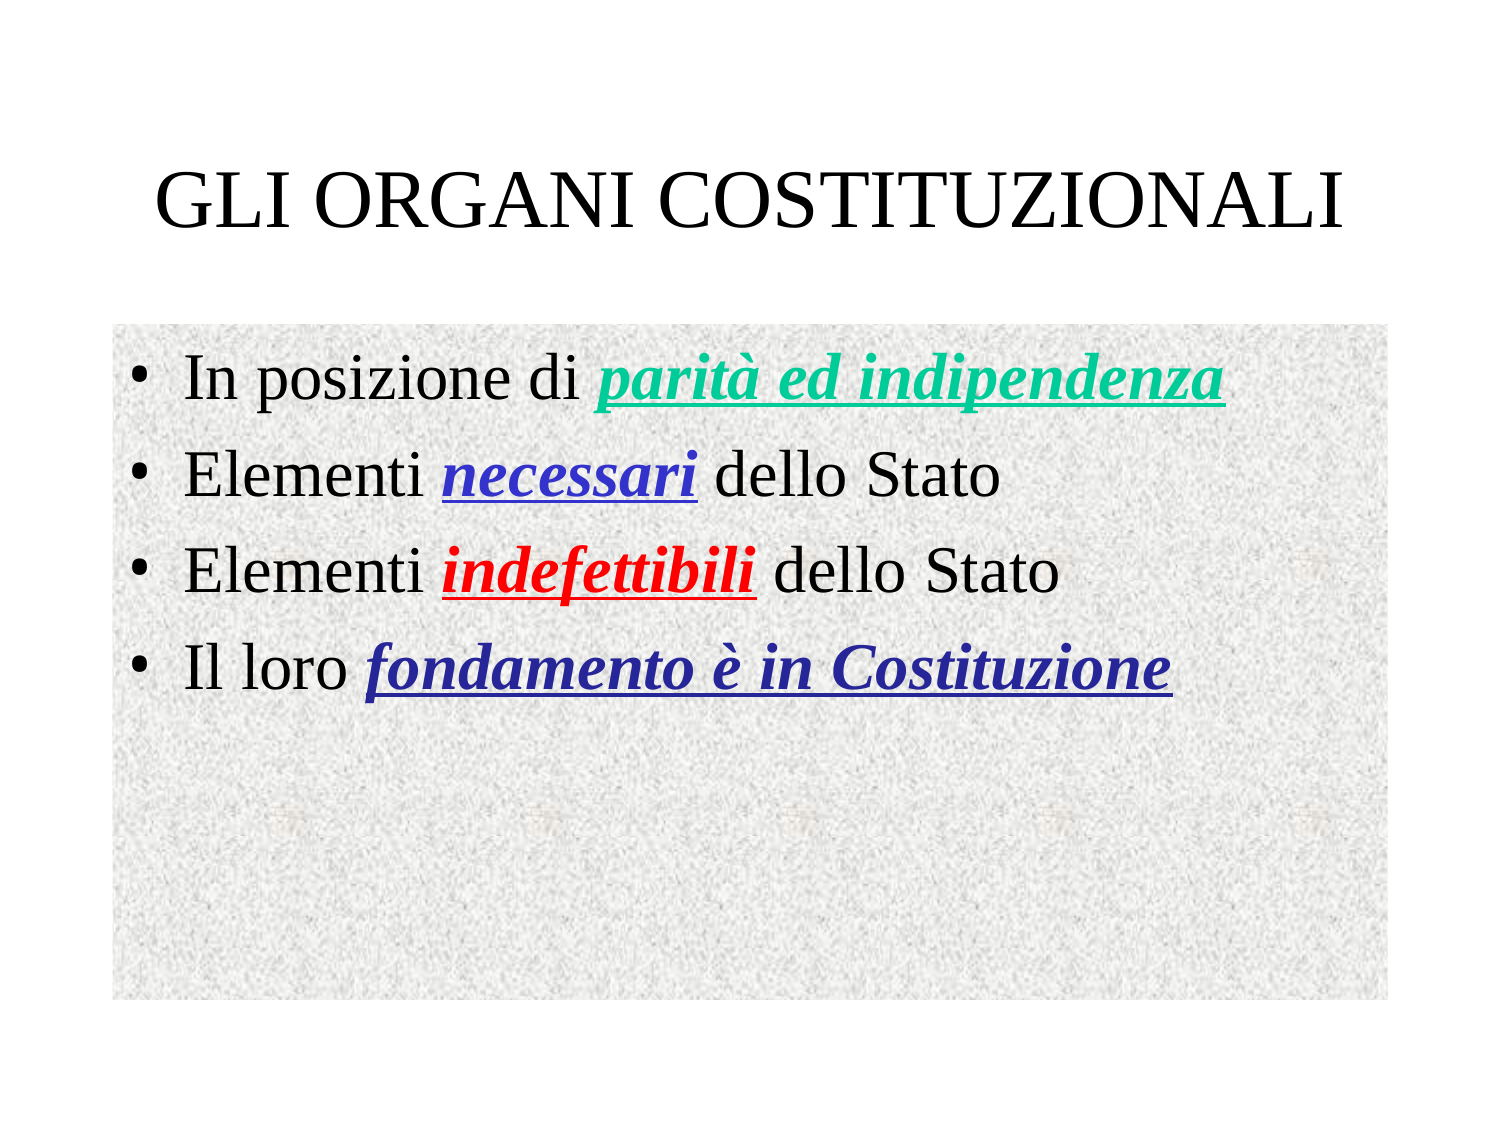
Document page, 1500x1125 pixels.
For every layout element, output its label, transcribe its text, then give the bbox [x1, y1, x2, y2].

list In posizione di parità ed indipendenza Elementi necessari dello Stato Elementi indefettibili dello Stato Il loro fondamento è in Costituzione [112, 324, 1388, 1000]
title GLI ORGANI COSTITUZIONALI [112, 99, 1388, 288]
